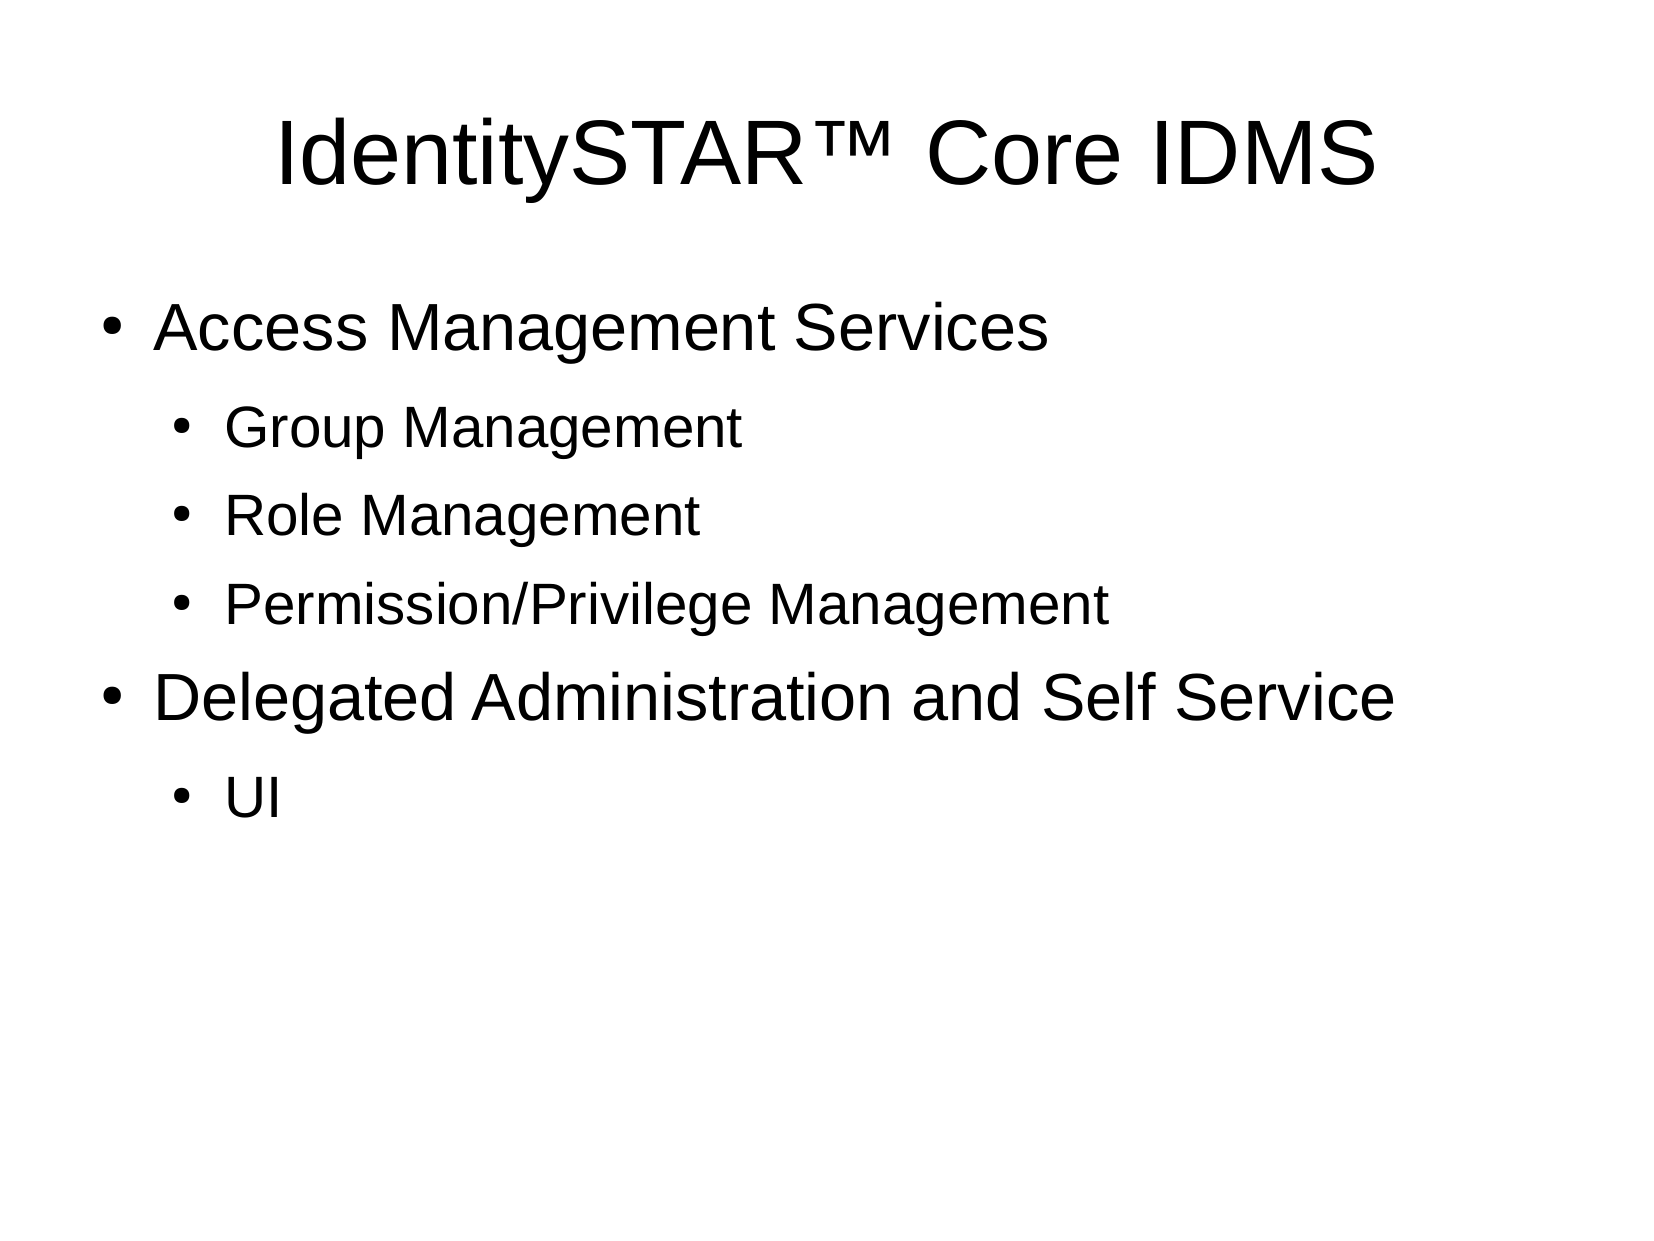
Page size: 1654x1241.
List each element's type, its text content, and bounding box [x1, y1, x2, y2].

title IdentitySTAR™ Core IDMS [82, 49, 1571, 257]
list Access Management Services Group Management Role Management Permission/Privilege Management Delegated Administration and Self Service UI [82, 290, 1571, 1109]
